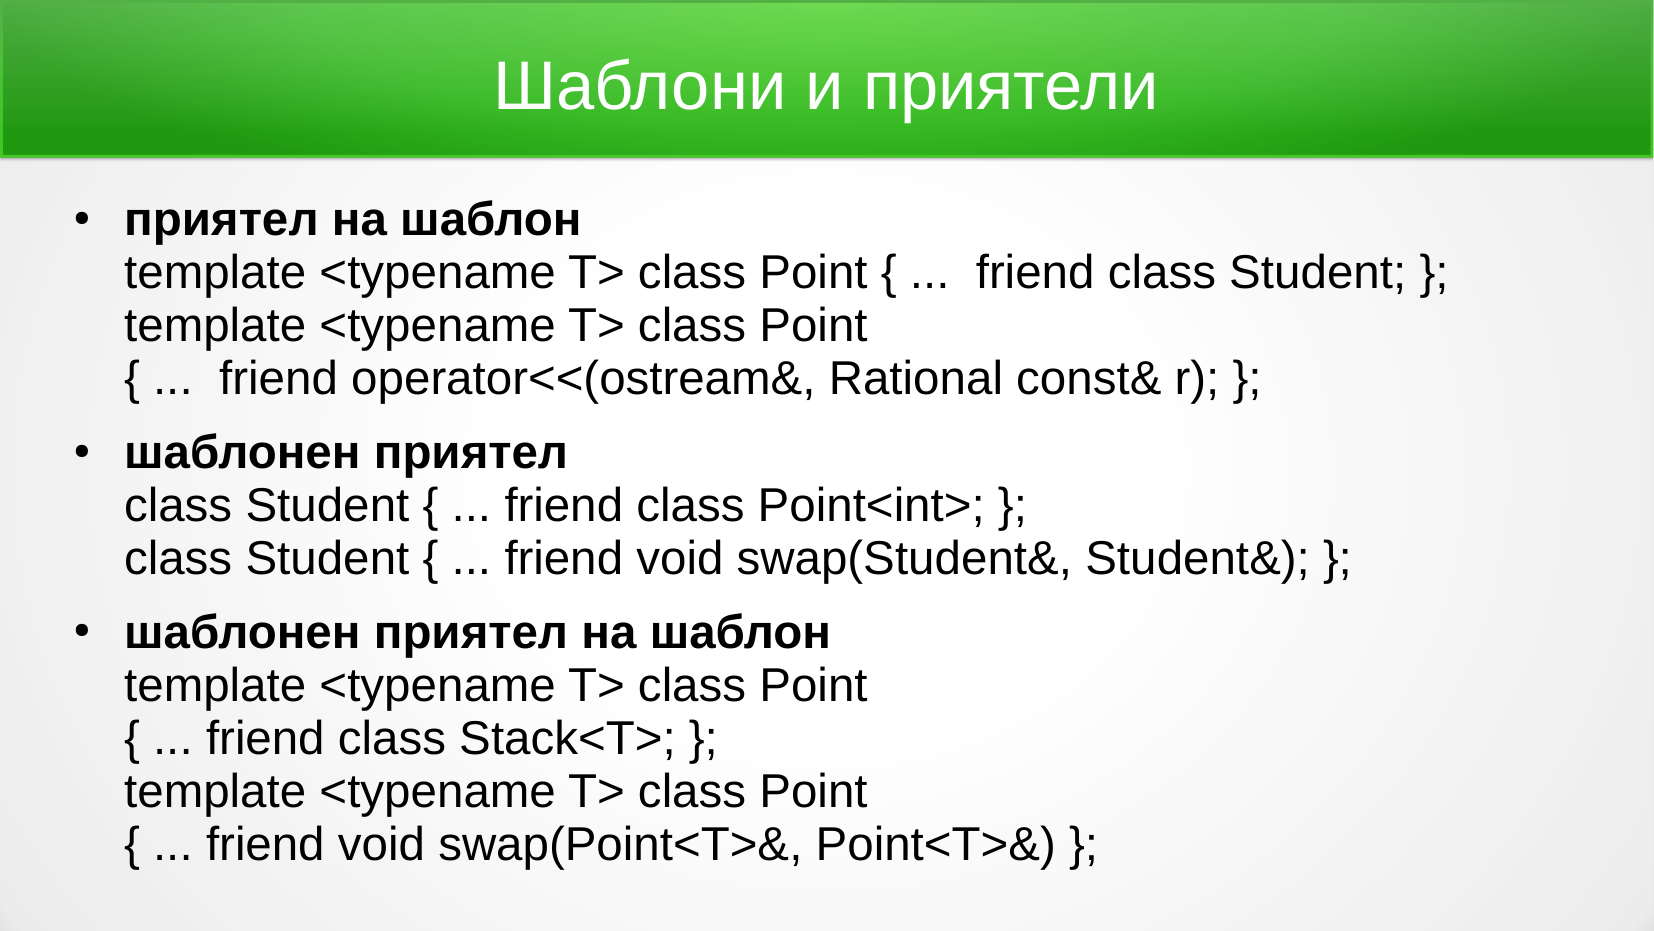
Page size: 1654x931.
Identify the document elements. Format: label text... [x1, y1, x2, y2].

list приятел на шаблон template <typename T> class Point { ... friend class Student; }; template <typename T> class Point { ... friend operator<<(ostream&, Rational const& r); }; шаблонен приятел class Student { ... friend class Point<int>; }; class Student { ... friend void swap(Student&, Student&); }; шаблонен приятел на шаблон template <typename T> class Point { ... friend class Stack<T>; }; template <typename T> class Point { ... friend void swap(Point<T>&, Point<T>&) }; [56, 192, 1583, 875]
title Шаблони и приятели [82, 37, 1571, 135]
